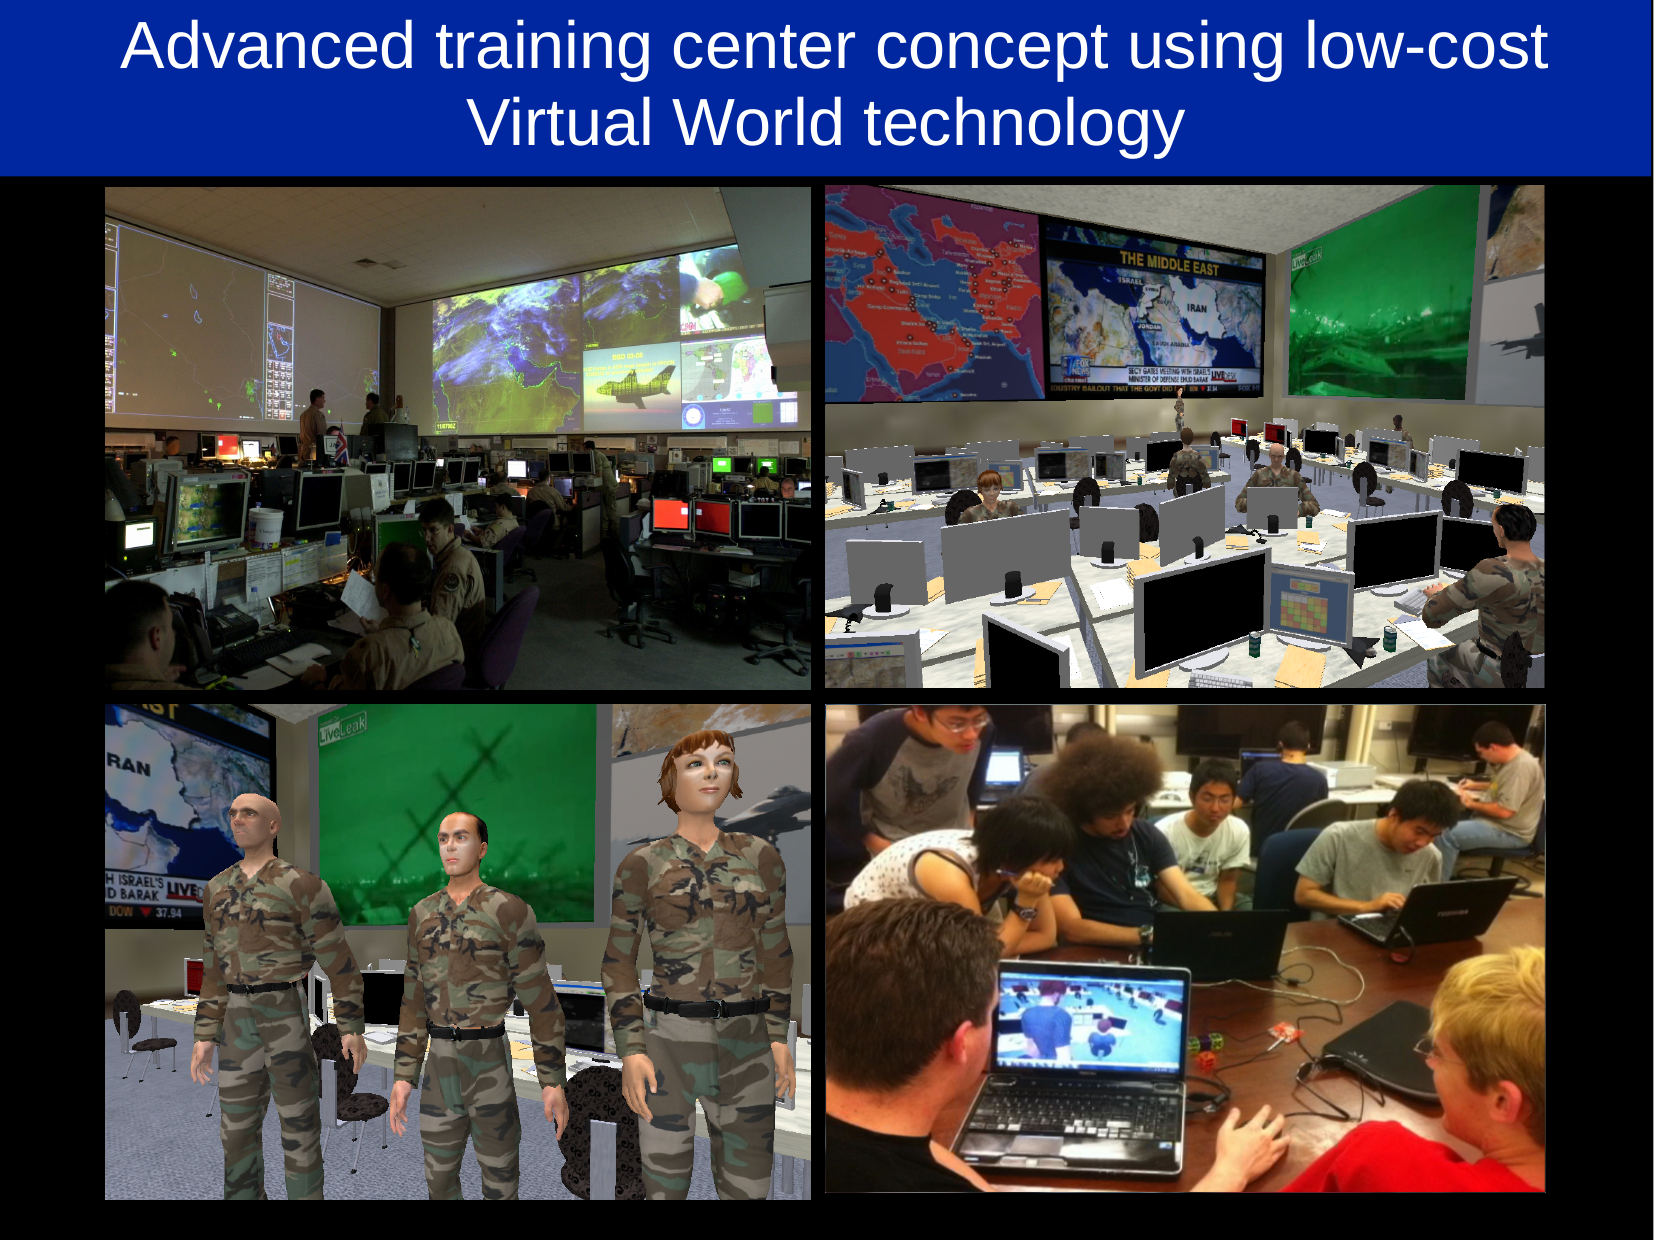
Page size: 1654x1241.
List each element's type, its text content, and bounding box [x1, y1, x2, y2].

text_box Advanced training center concept using low-cost Virtual World technology [9, 0, 1644, 177]
picture [825, 704, 1546, 1193]
subtitle [5, 177, 1651, 970]
picture [825, 185, 1546, 688]
picture [105, 187, 811, 691]
picture [105, 704, 813, 1201]
